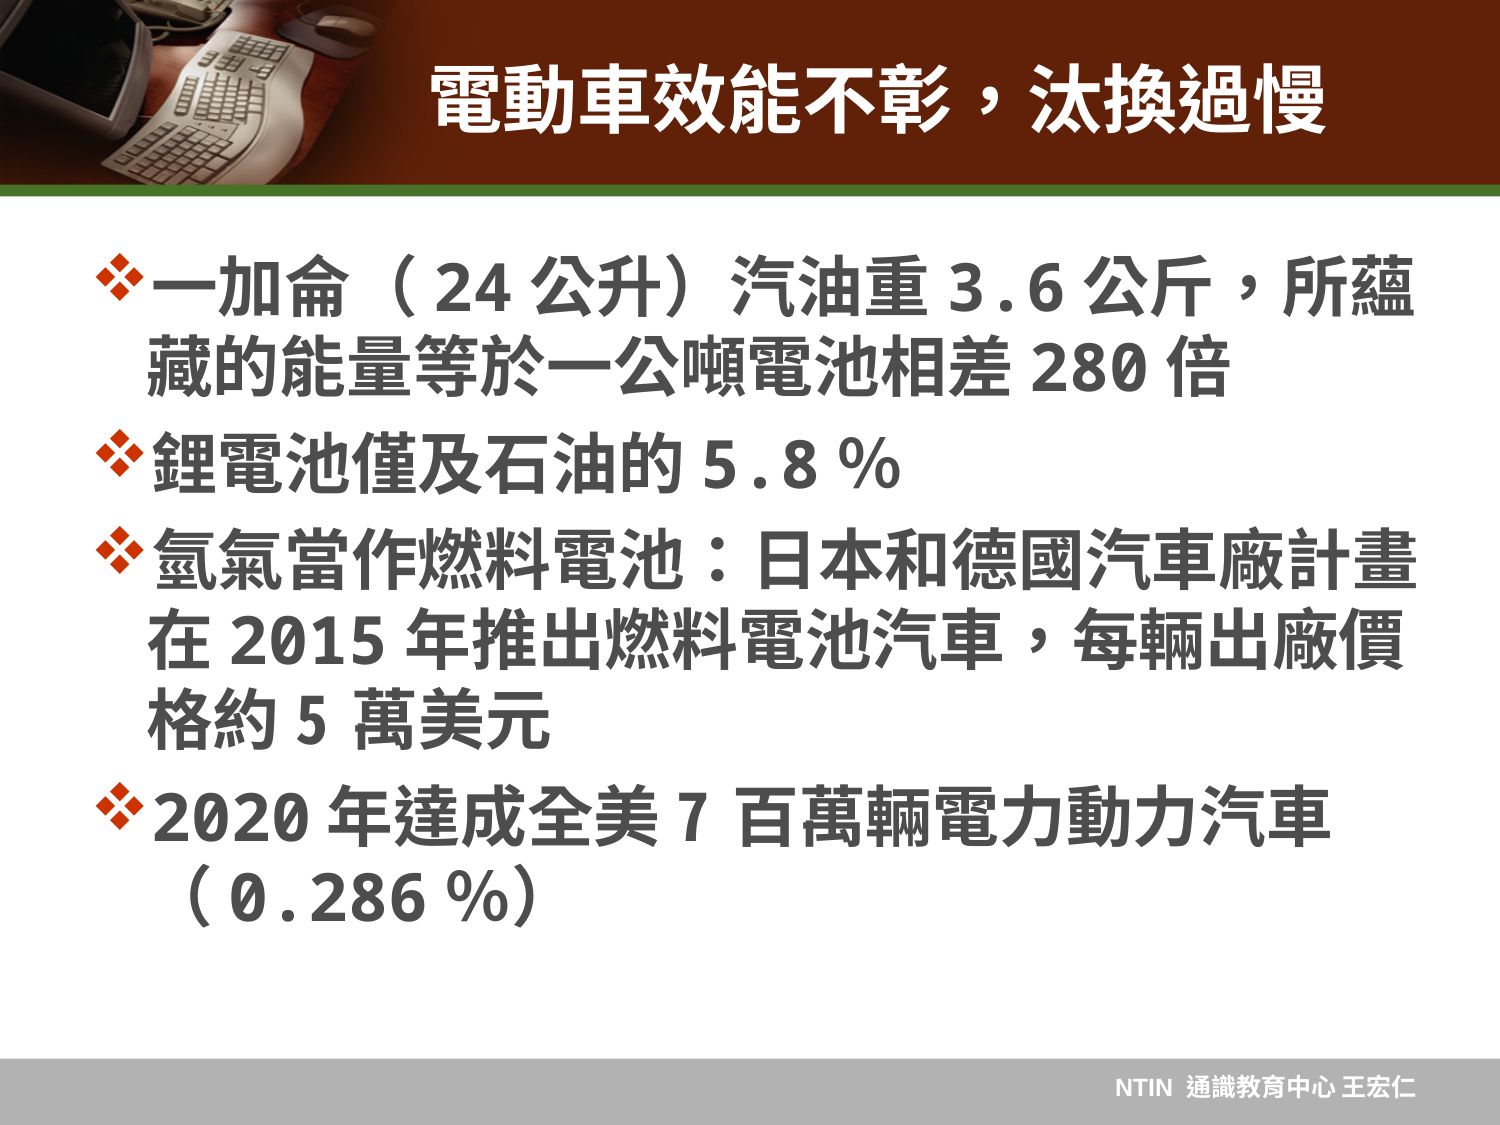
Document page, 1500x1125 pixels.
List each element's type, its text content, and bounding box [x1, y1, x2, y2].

text_box NTIN 通識教育中心 王宏仁 [962, 1063, 1438, 1114]
picture [0, 0, 1500, 184]
list 一加侖（24公升）汽油重3.6公斤，所蘊藏的能量等於一公噸電池相差280倍 鋰電池僅及石油的5.8％ 氫氣當作燃料電池：日本和德國汽車廠計畫在2015年推出燃料電池汽車，每輛出廠價格約5萬美元 2020年達成全美7百萬輛電力動力汽車（0.286％） [75, 237, 1438, 963]
title 電動車效能不彰，汰換過慢 [412, 45, 1500, 138]
